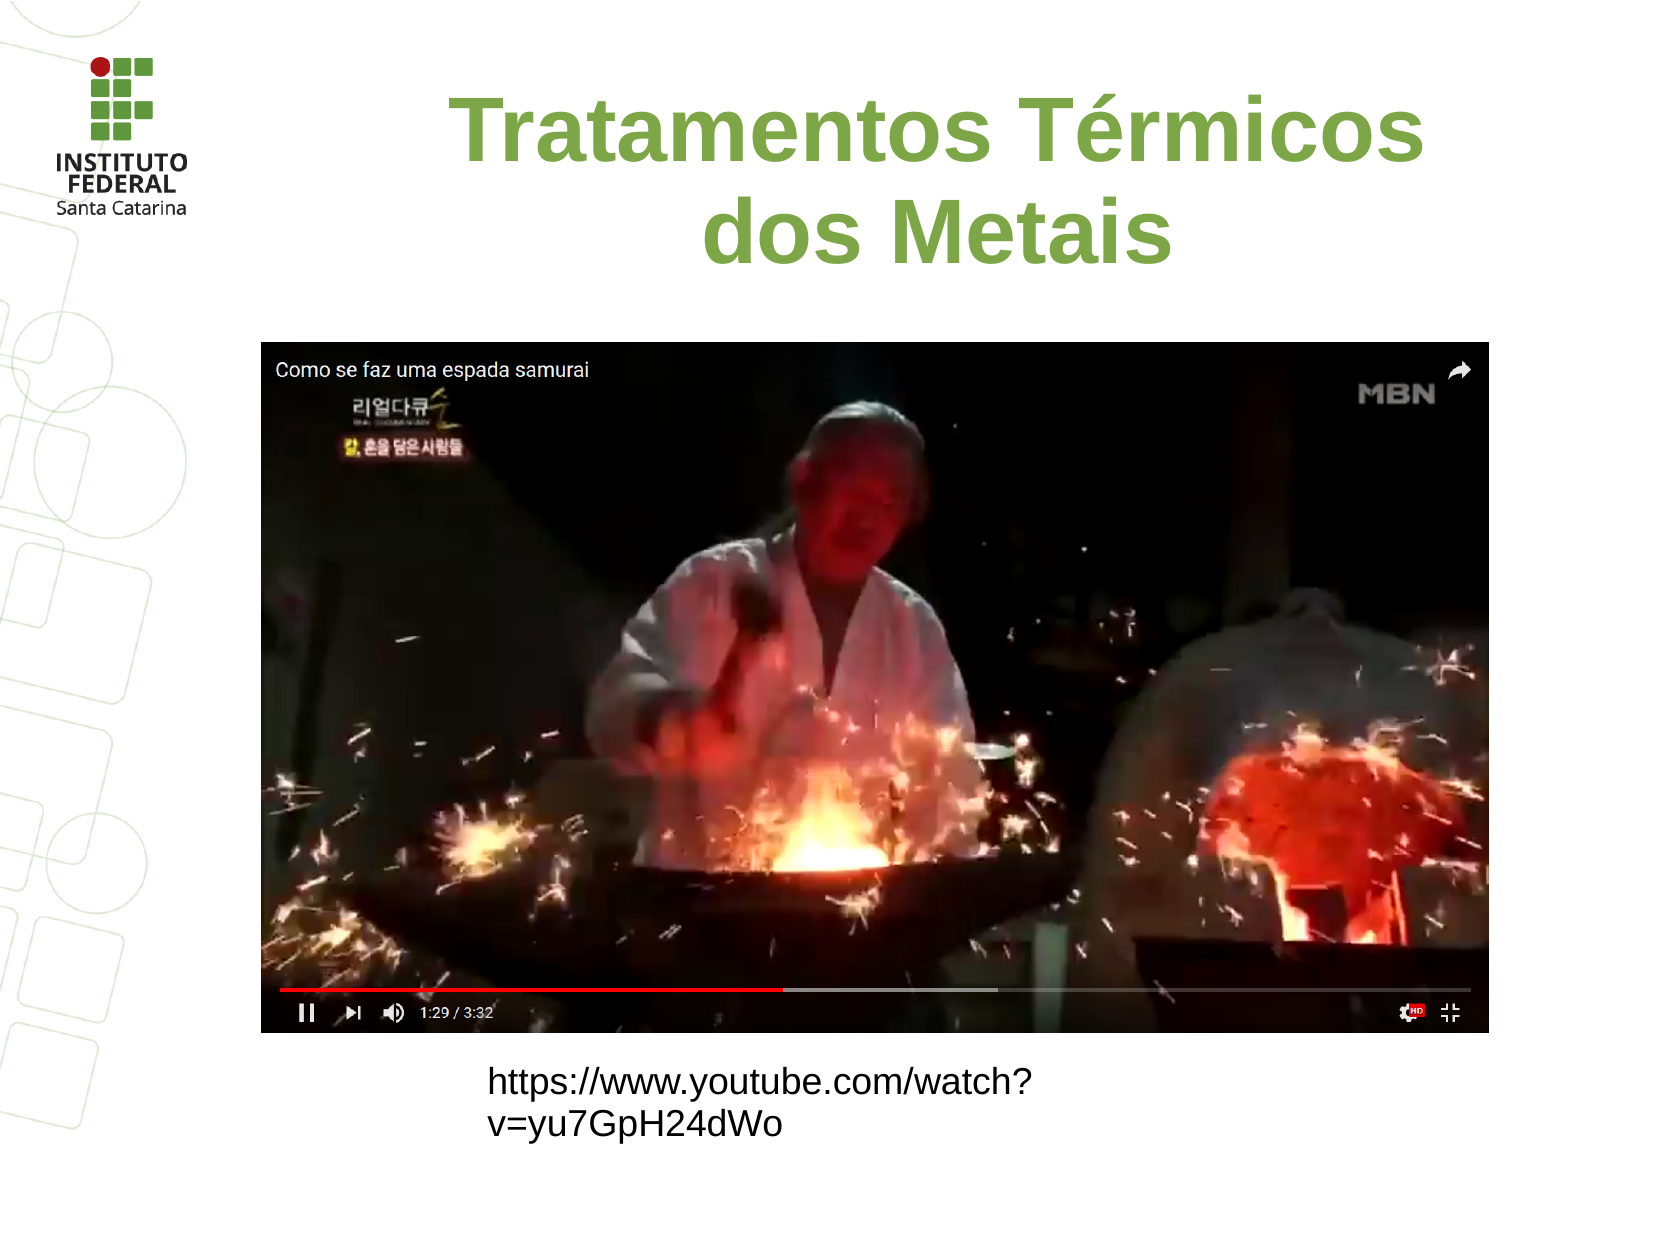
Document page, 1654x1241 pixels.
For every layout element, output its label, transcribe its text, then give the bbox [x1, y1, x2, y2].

text_box https://www.youtube.com/watch?v=yu7GpH24dWo [472, 1053, 1340, 1111]
picture [0, 1, 1654, 1170]
text_box Tratamentos Térmicos dos Metais [295, 70, 1607, 291]
